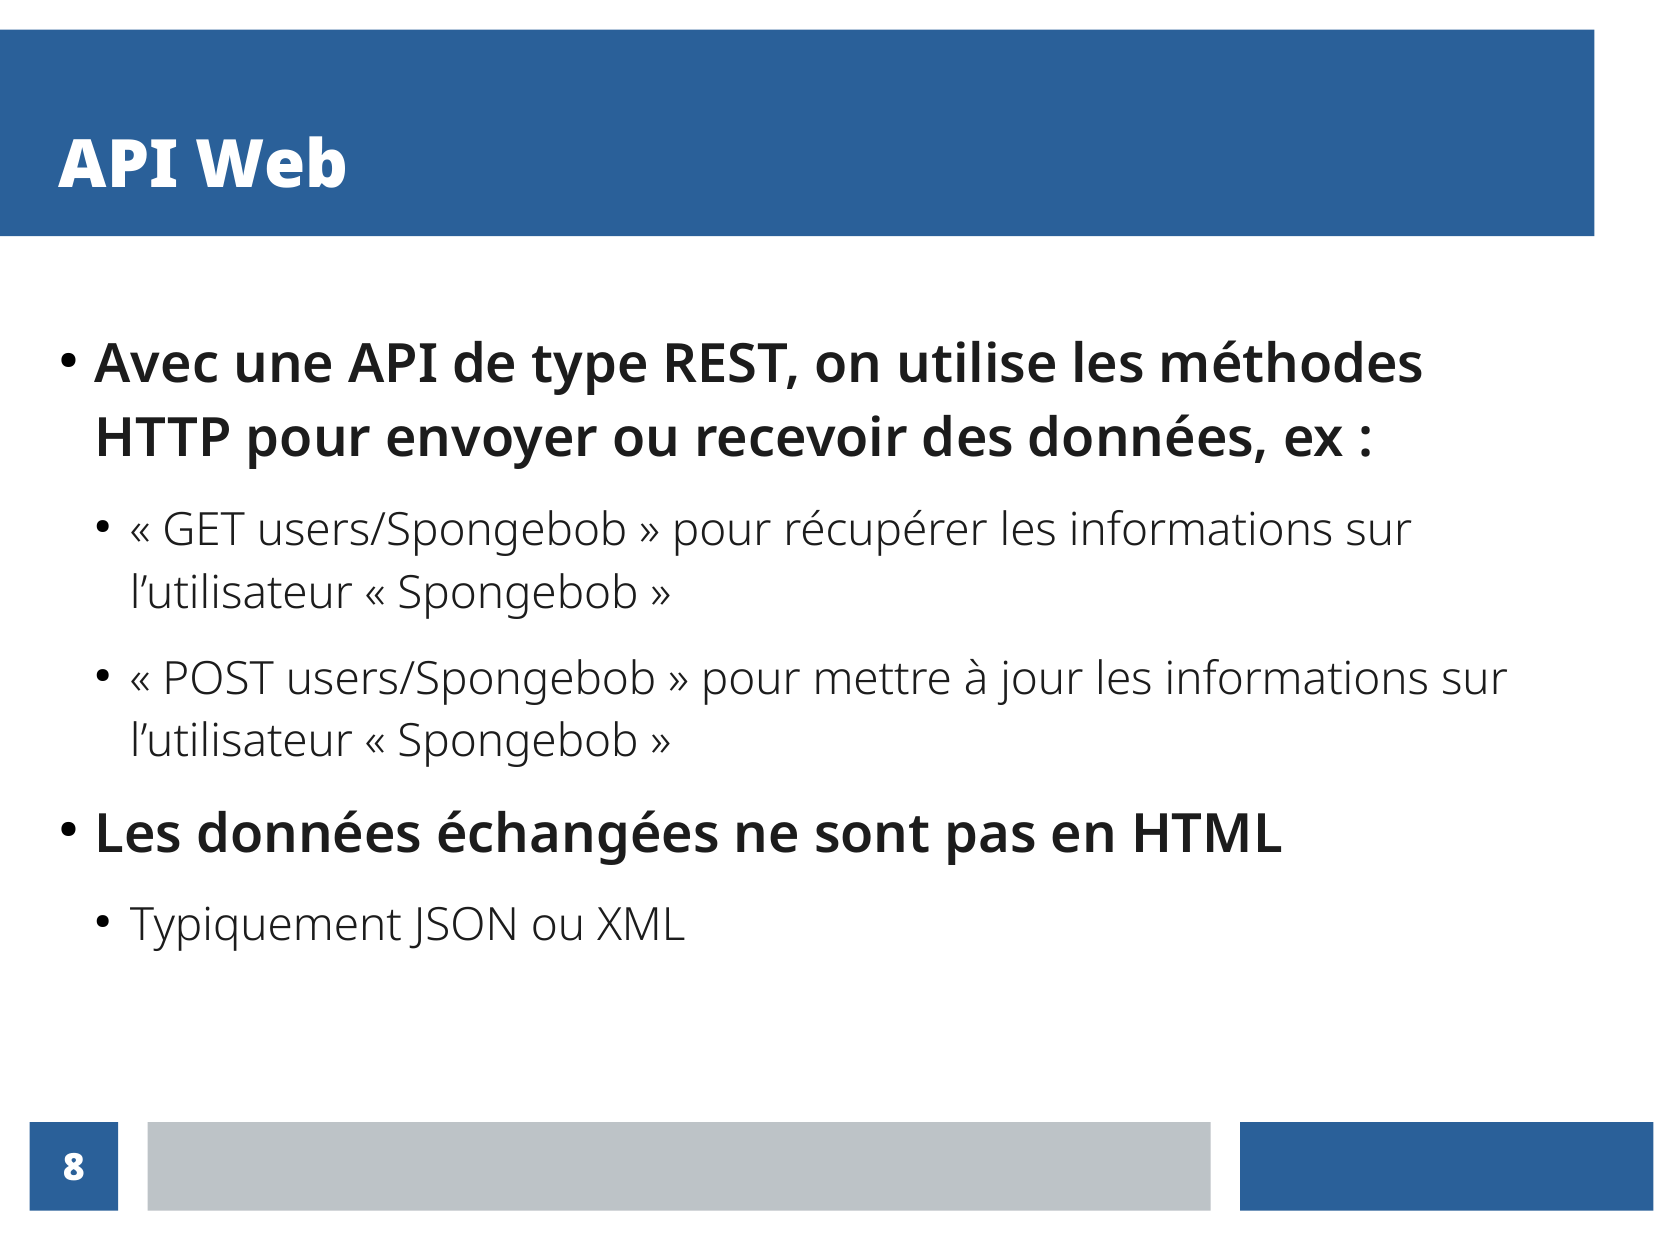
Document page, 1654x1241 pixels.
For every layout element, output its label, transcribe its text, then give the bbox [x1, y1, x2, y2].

list Avec une API de type REST, on utilise les méthodes HTTP pour envoyer ou recevoir des données, ex : « GET users/Spongebob » pour récupérer les informations sur l’utilisateur « Spongebob » « POST users/Spongebob » pour mettre à jour les informations sur l’utilisateur « Spongebob » Les données échangées ne sont pas en HTML Typiquement JSON ou XML [59, 324, 1565, 1093]
title API Web [59, 59, 1595, 207]
